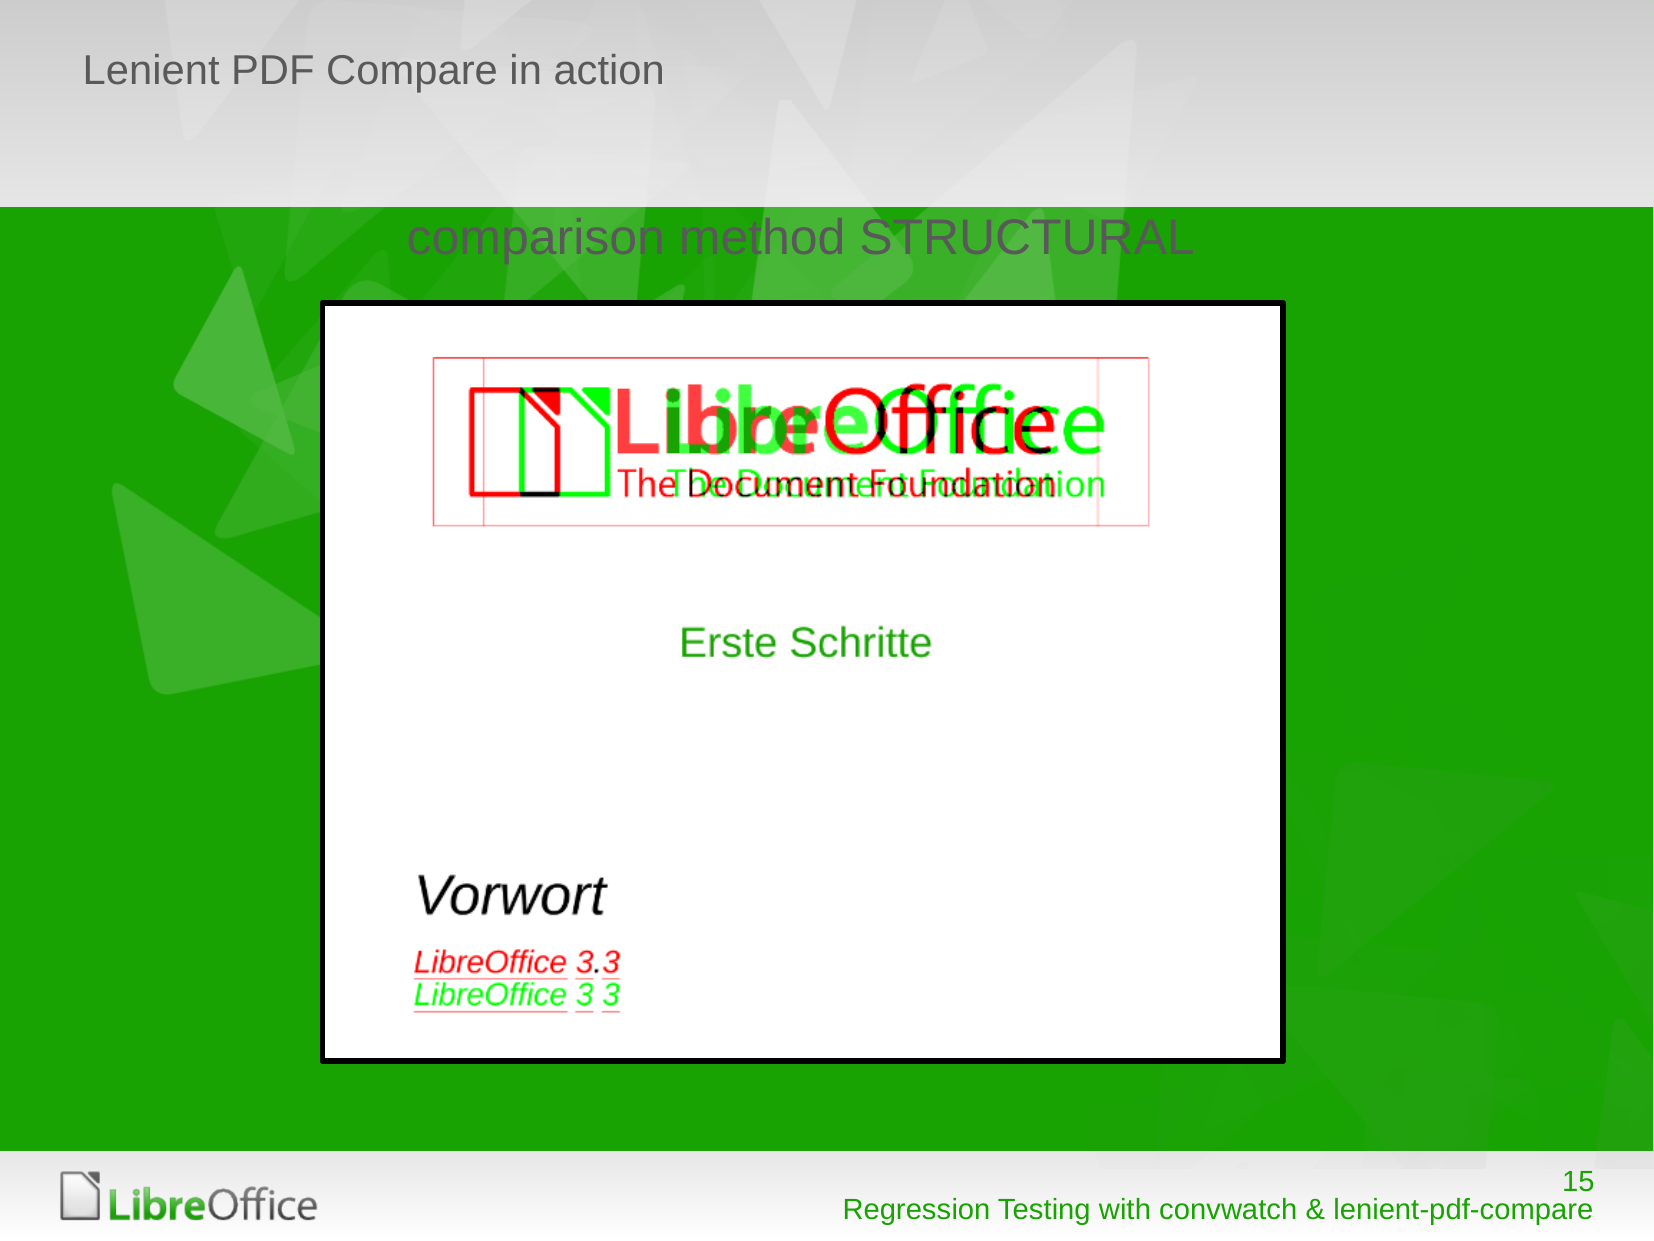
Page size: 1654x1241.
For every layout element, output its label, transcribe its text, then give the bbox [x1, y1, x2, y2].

picture [41, 1152, 337, 1240]
picture [325, 305, 1281, 1058]
picture [0, 0, 1654, 1169]
text_box comparison method STRUCTURAL [338, 202, 1263, 280]
title Lenient PDF Compare in action [82, 47, 1452, 110]
